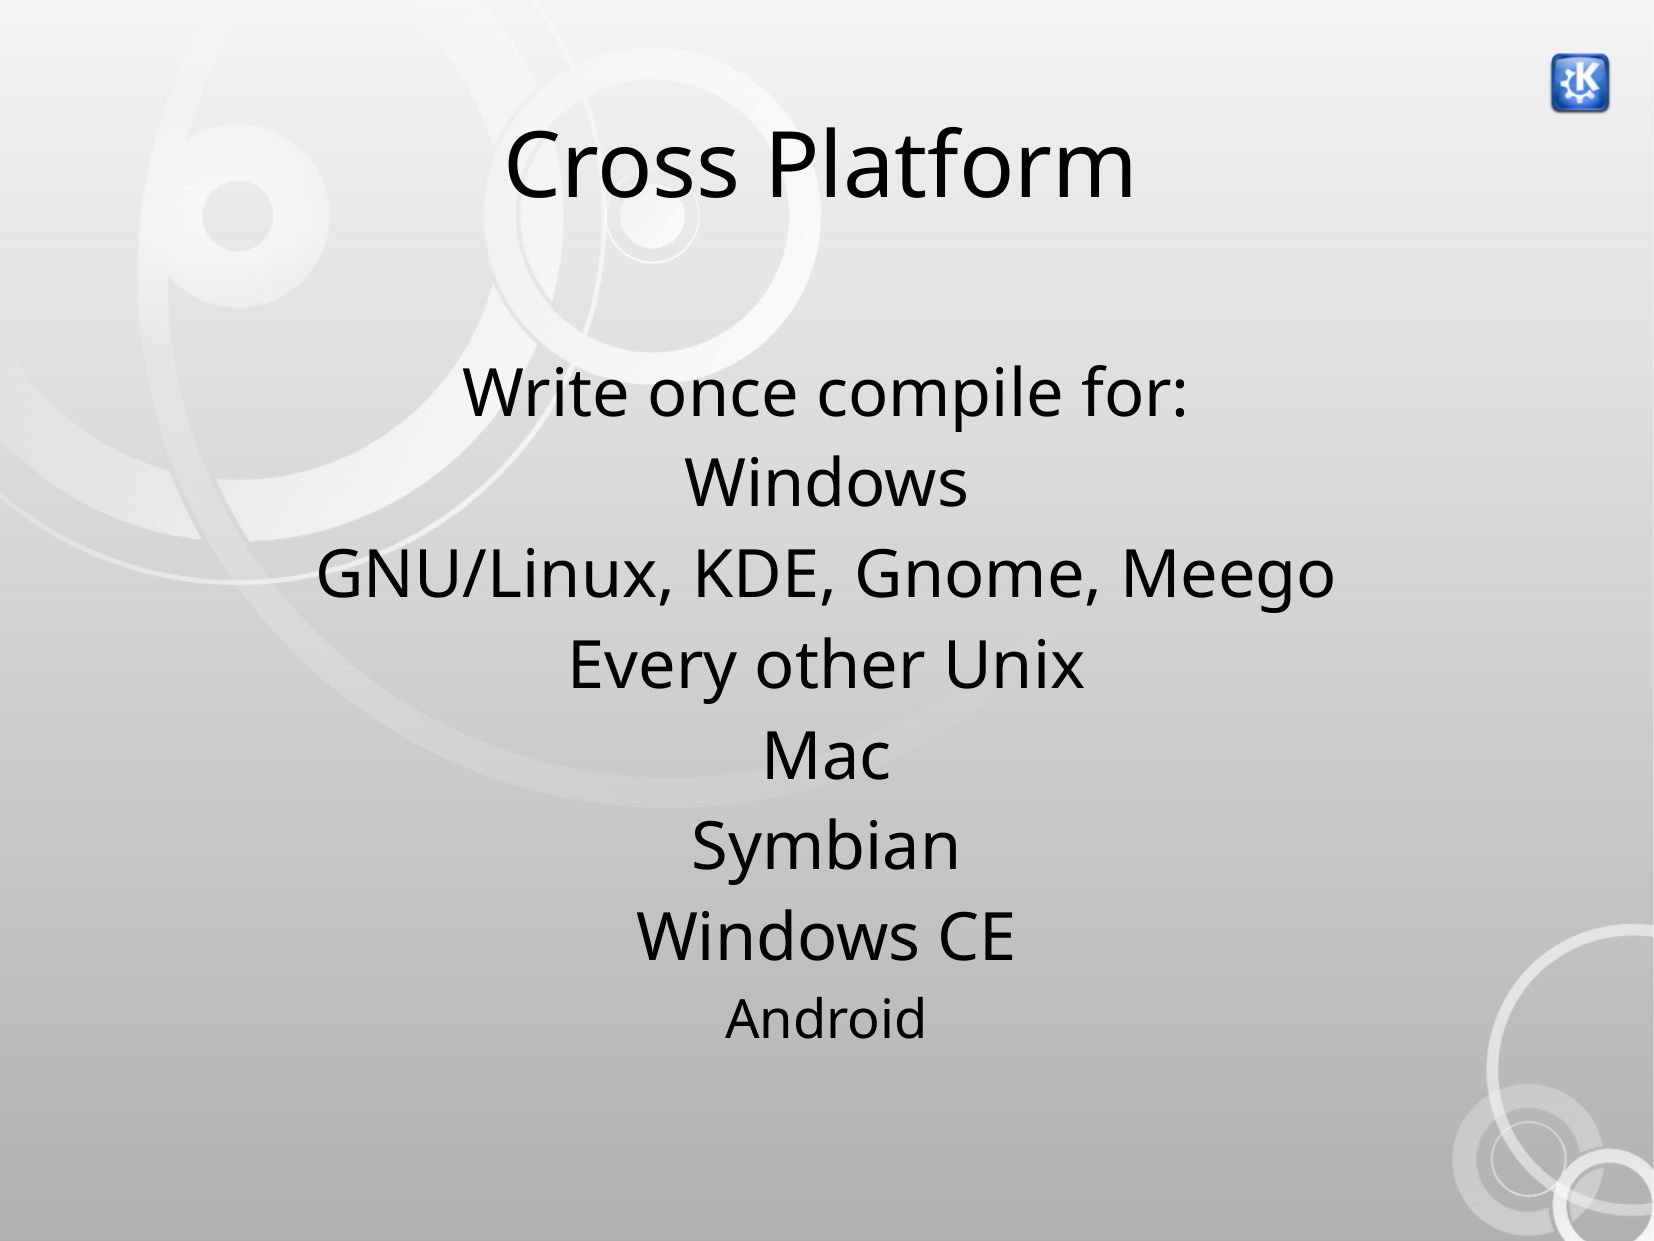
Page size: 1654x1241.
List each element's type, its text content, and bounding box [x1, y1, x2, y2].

subtitle Write once compile for: Windows GNU/Linux, KDE, Gnome, Meego Every other Unix Mac Symbian Windows CE Android [82, 297, 1571, 1102]
title Cross Platform [76, 66, 1565, 259]
picture [0, 0, 1654, 1241]
